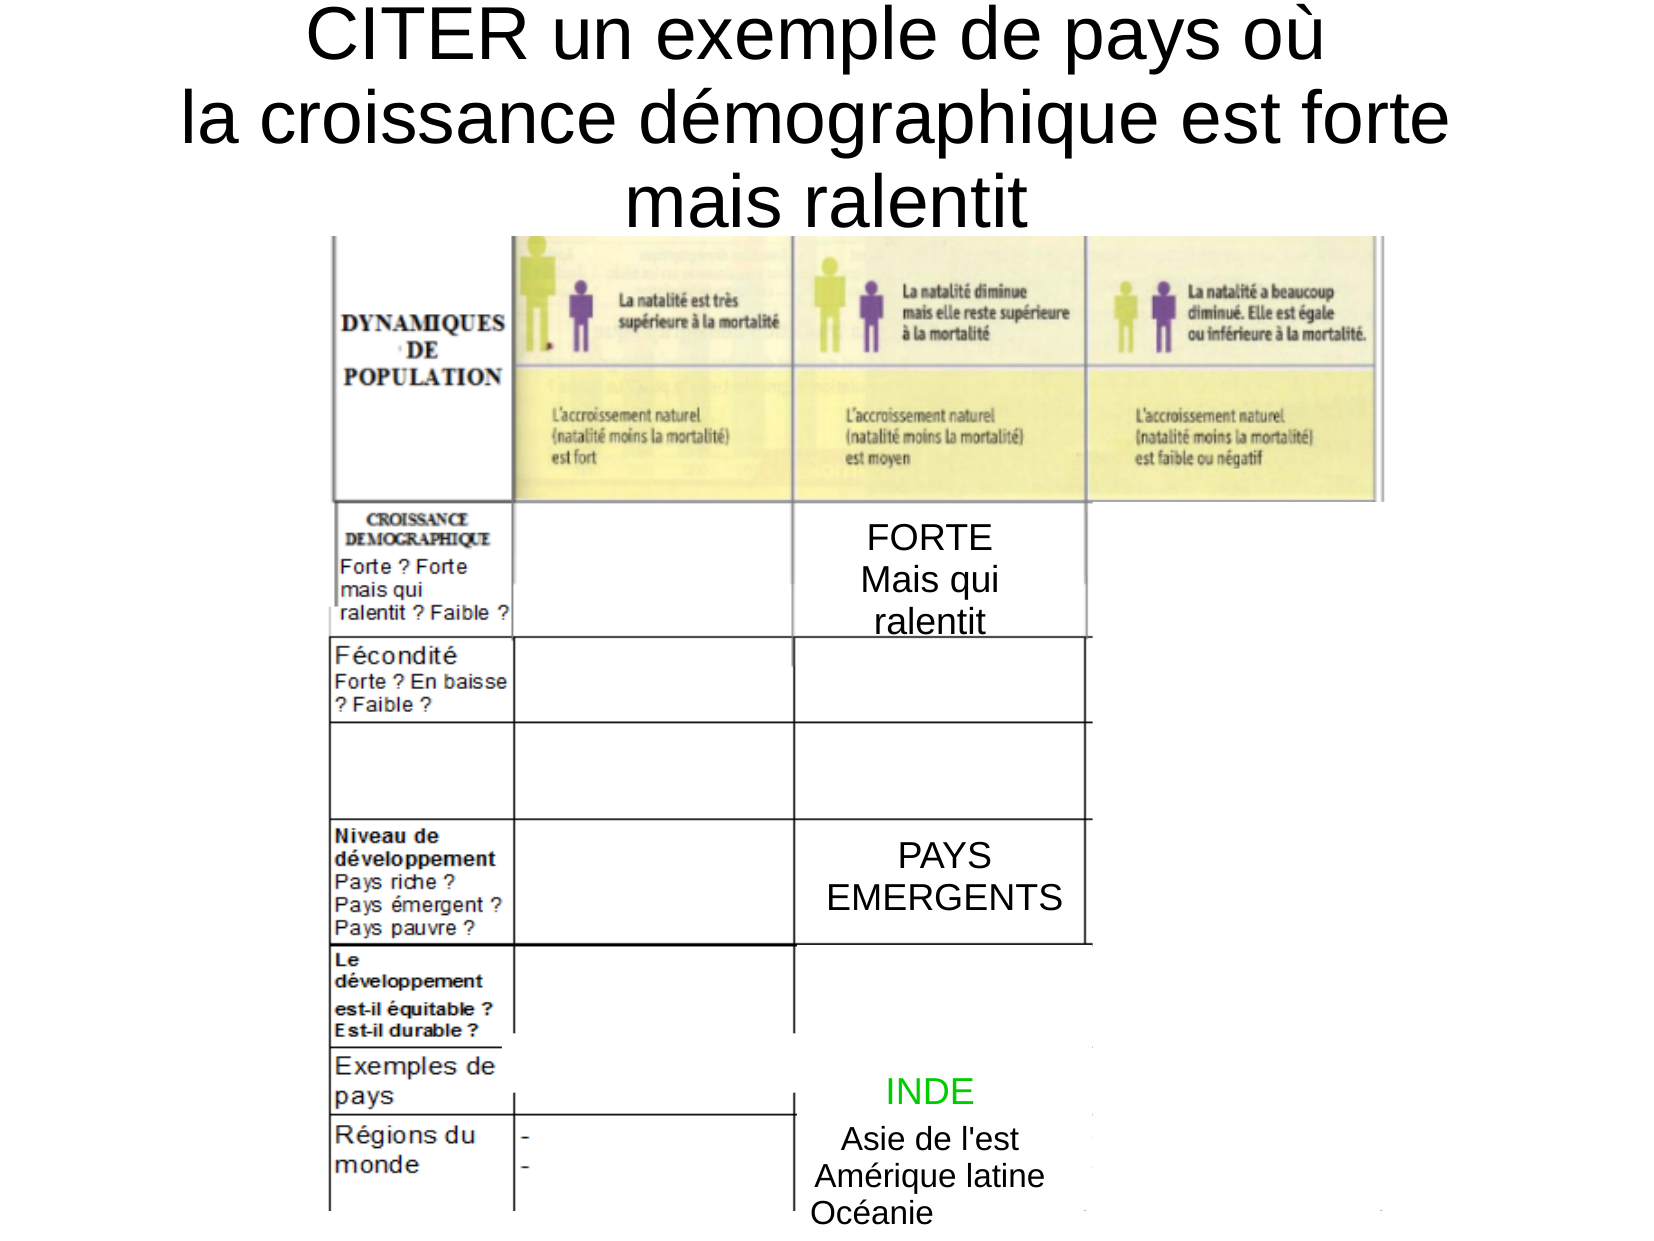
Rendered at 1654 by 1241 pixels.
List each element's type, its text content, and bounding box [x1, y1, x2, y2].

text_box Asie de l'est Amérique latine Océanie [767, 1113, 1093, 1241]
text_box PAYS EMERGENTS [797, 826, 1093, 926]
text_box INDE [797, 1062, 1063, 1113]
title CITER un exemple de pays où la croissance démographique est forte mais ralentit [0, 0, 1654, 244]
text_box FORTE Mais qui ralentit [797, 508, 1063, 650]
text_box [501, 501, 1388, 1211]
picture [324, 236, 1388, 1211]
